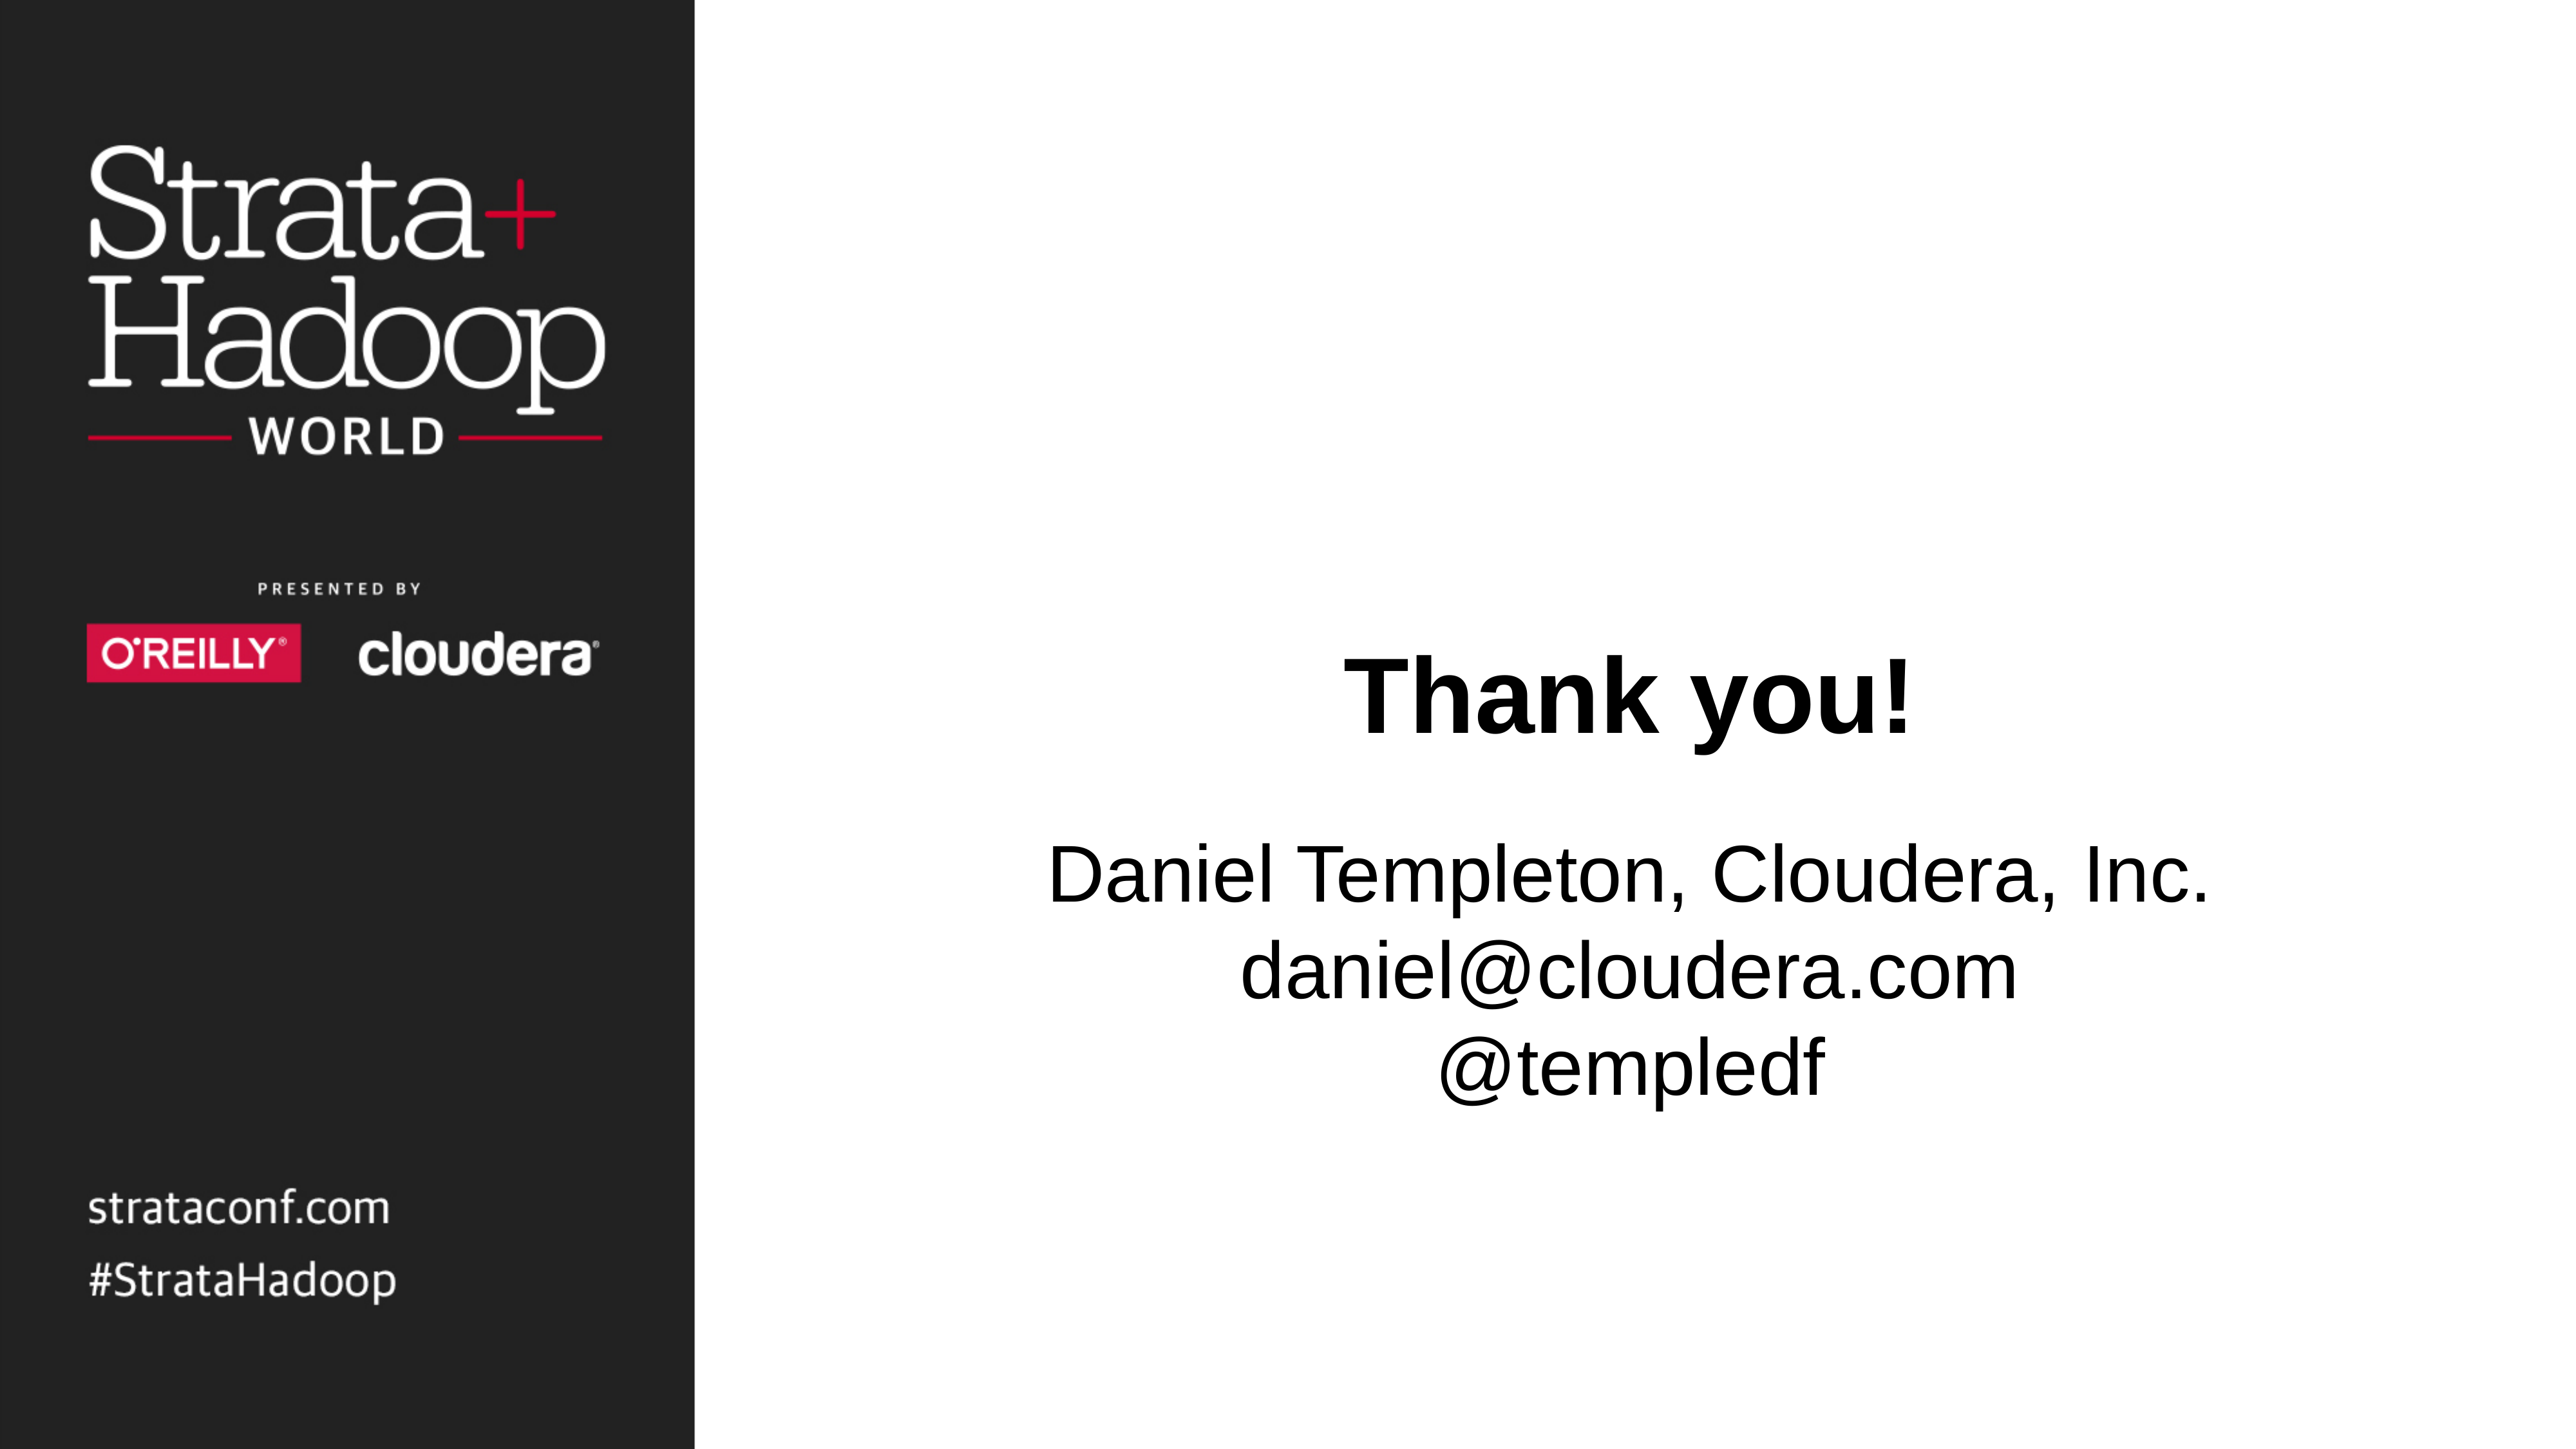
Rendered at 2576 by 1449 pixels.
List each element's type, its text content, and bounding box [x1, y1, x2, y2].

list Daniel Templeton, Cloudera, Inc. daniel@cloudera.com @templedf [822, 821, 2438, 1449]
picture [0, 0, 2576, 1449]
title Thank you! [822, 0, 2438, 761]
